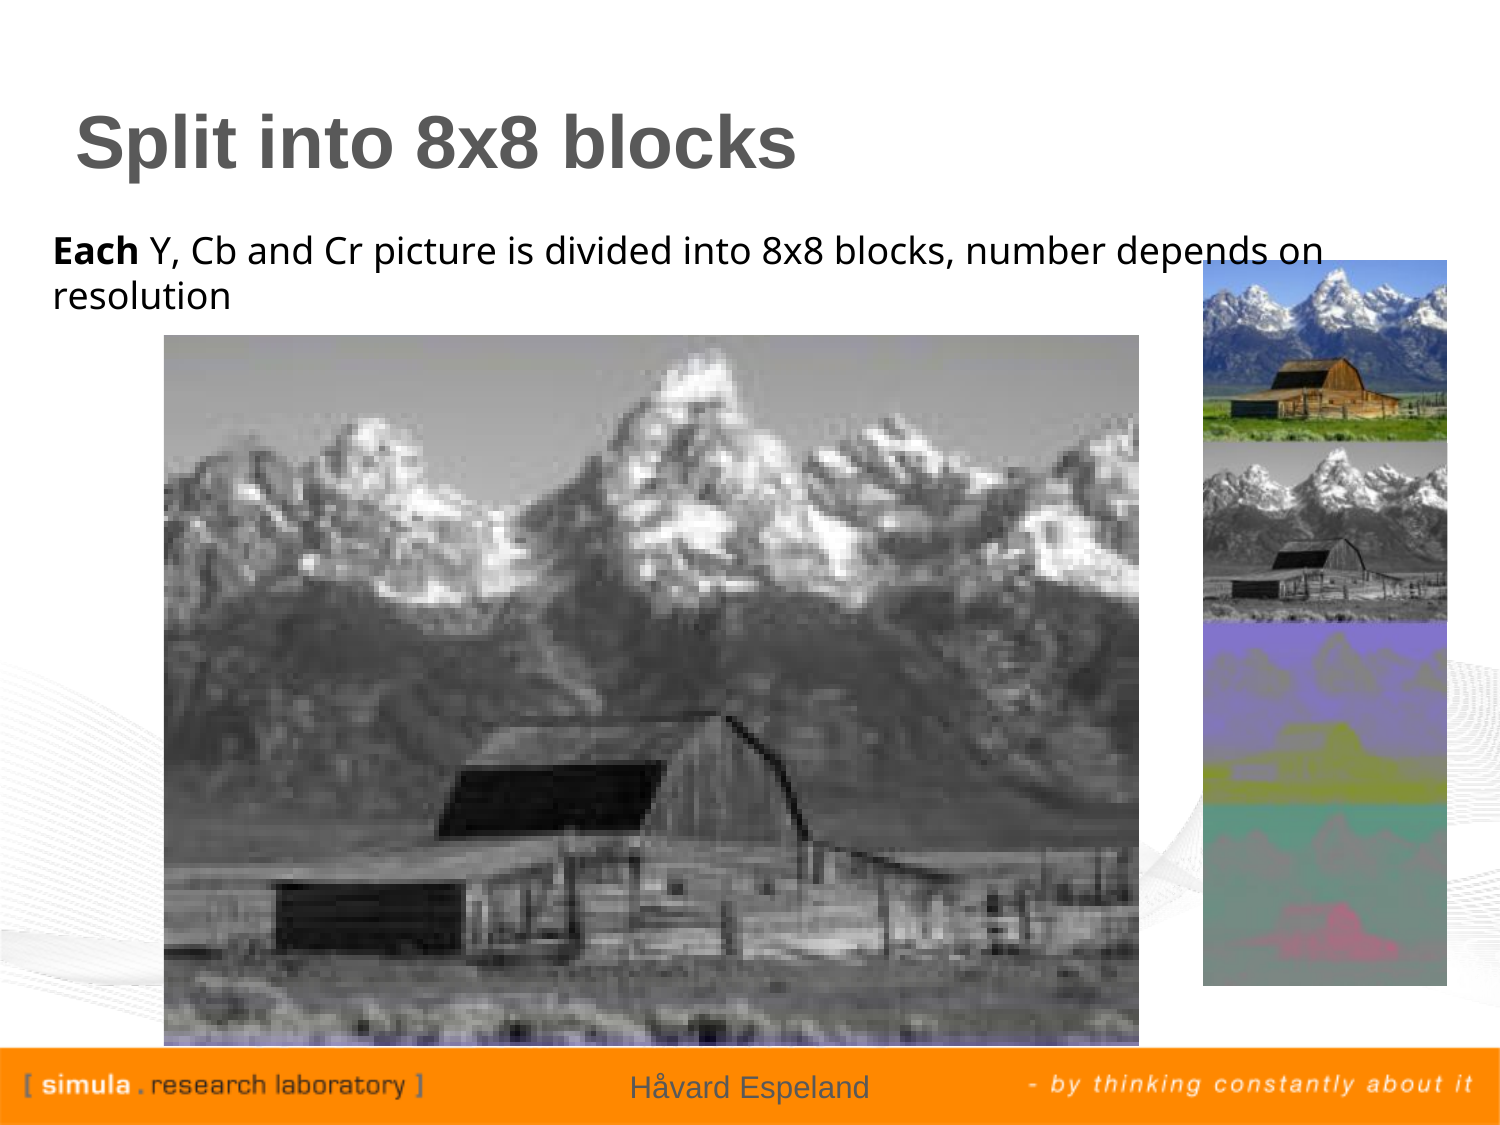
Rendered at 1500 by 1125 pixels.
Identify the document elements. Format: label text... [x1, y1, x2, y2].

picture [0, 260, 1500, 1125]
text_box Each Y, Cb and Cr picture is divided into 8x8 blocks, number depends on resolution [37, 220, 1382, 376]
title Split into 8x8 blocks [75, 44, 1425, 233]
